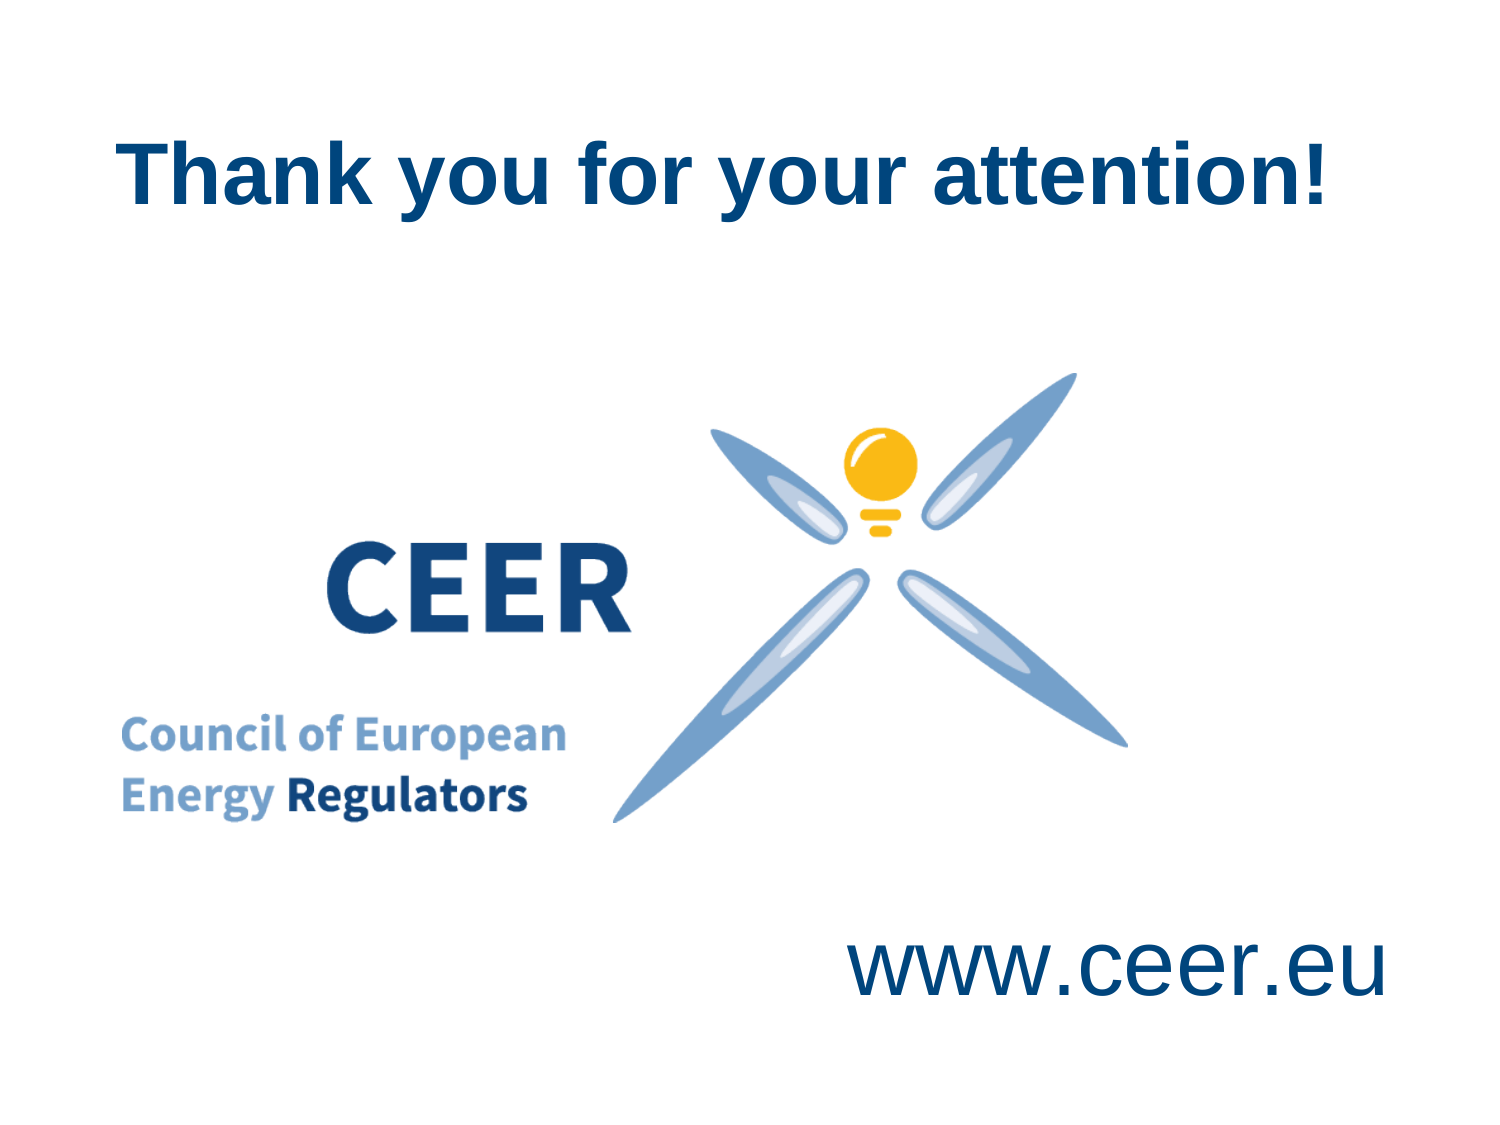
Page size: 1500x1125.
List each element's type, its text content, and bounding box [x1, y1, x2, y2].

picture [122, 373, 1128, 823]
text_box www.ceer.eu [833, 894, 1406, 1022]
text_box Thank you for your attention! [100, 90, 1386, 251]
